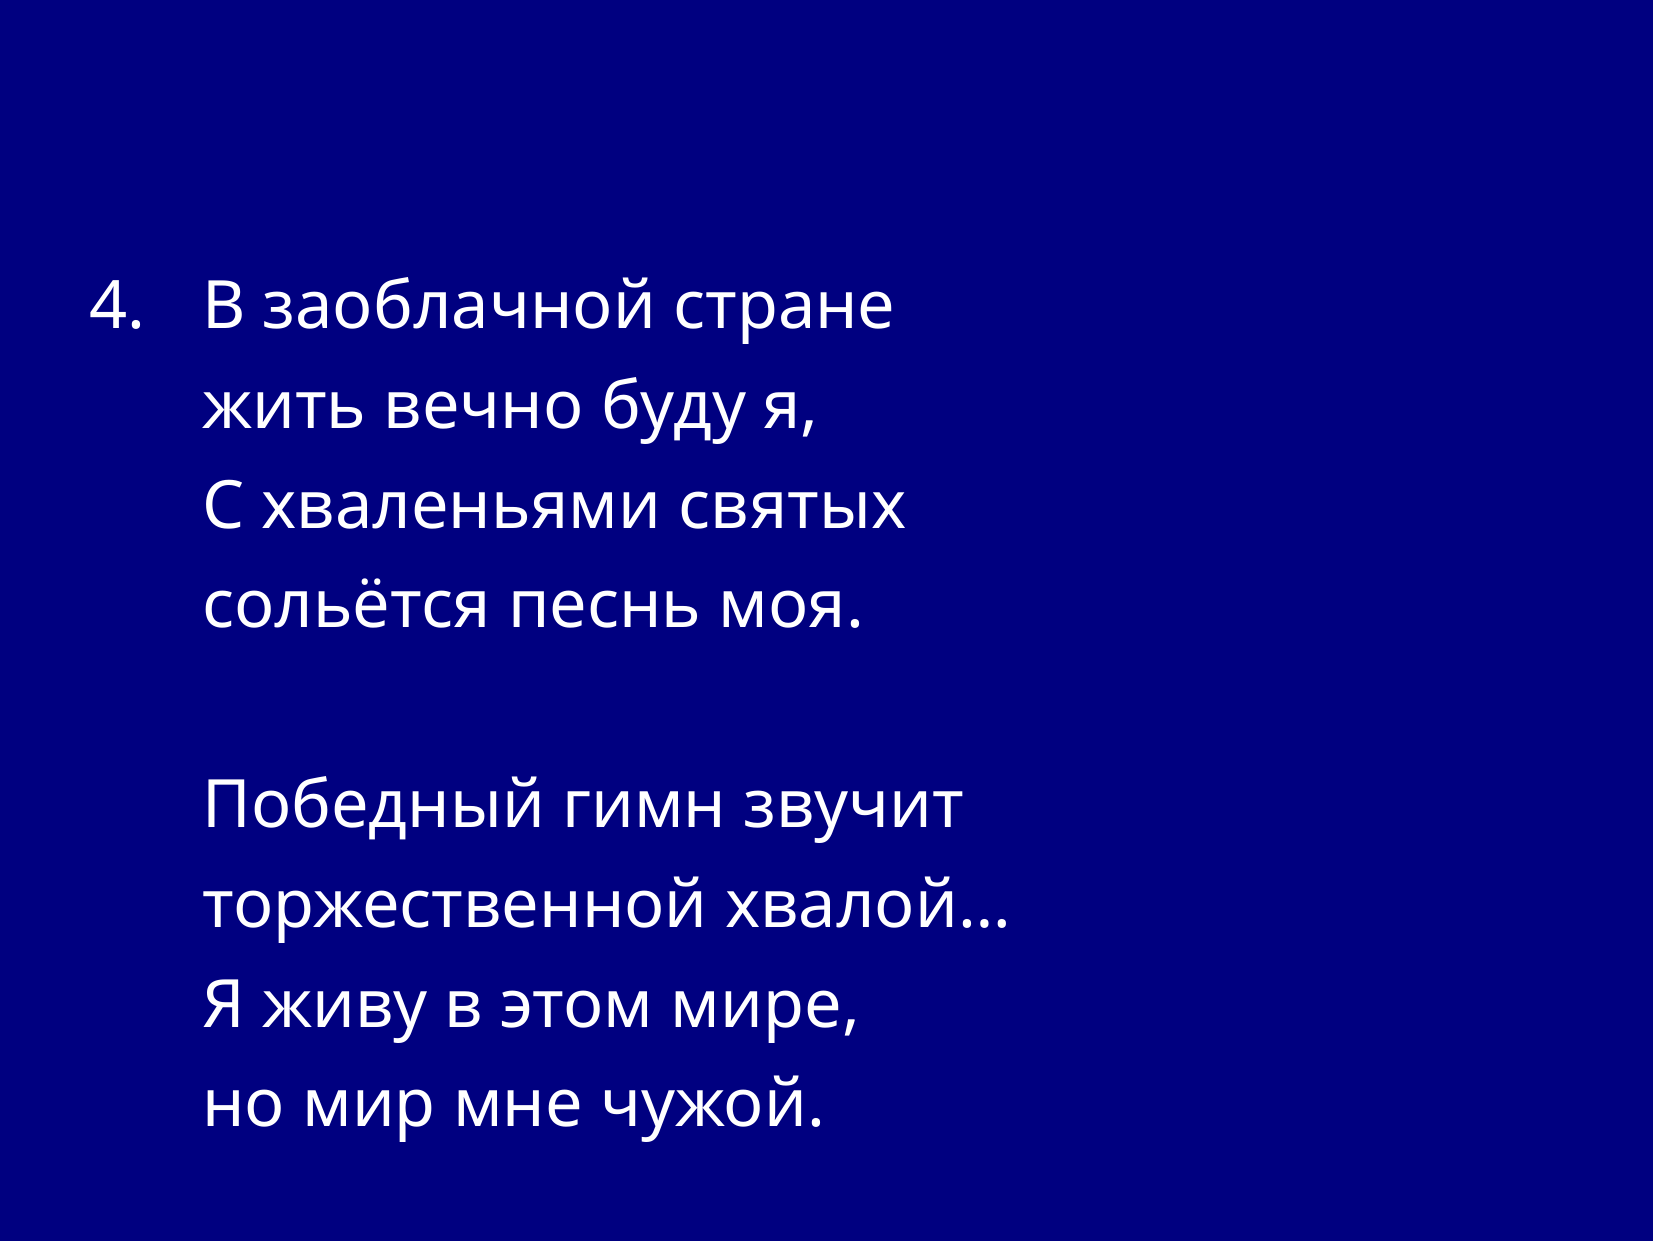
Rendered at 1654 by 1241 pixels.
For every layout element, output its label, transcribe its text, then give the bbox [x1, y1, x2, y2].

text_box 4. В заоблачной стране жить вечно буду я, С хваленьями святых сольётся песнь моя. Победный гимн звучит торжественной хвалой… Я живу в этом мире, но мир мне чужой. [75, 150, 1576, 1163]
